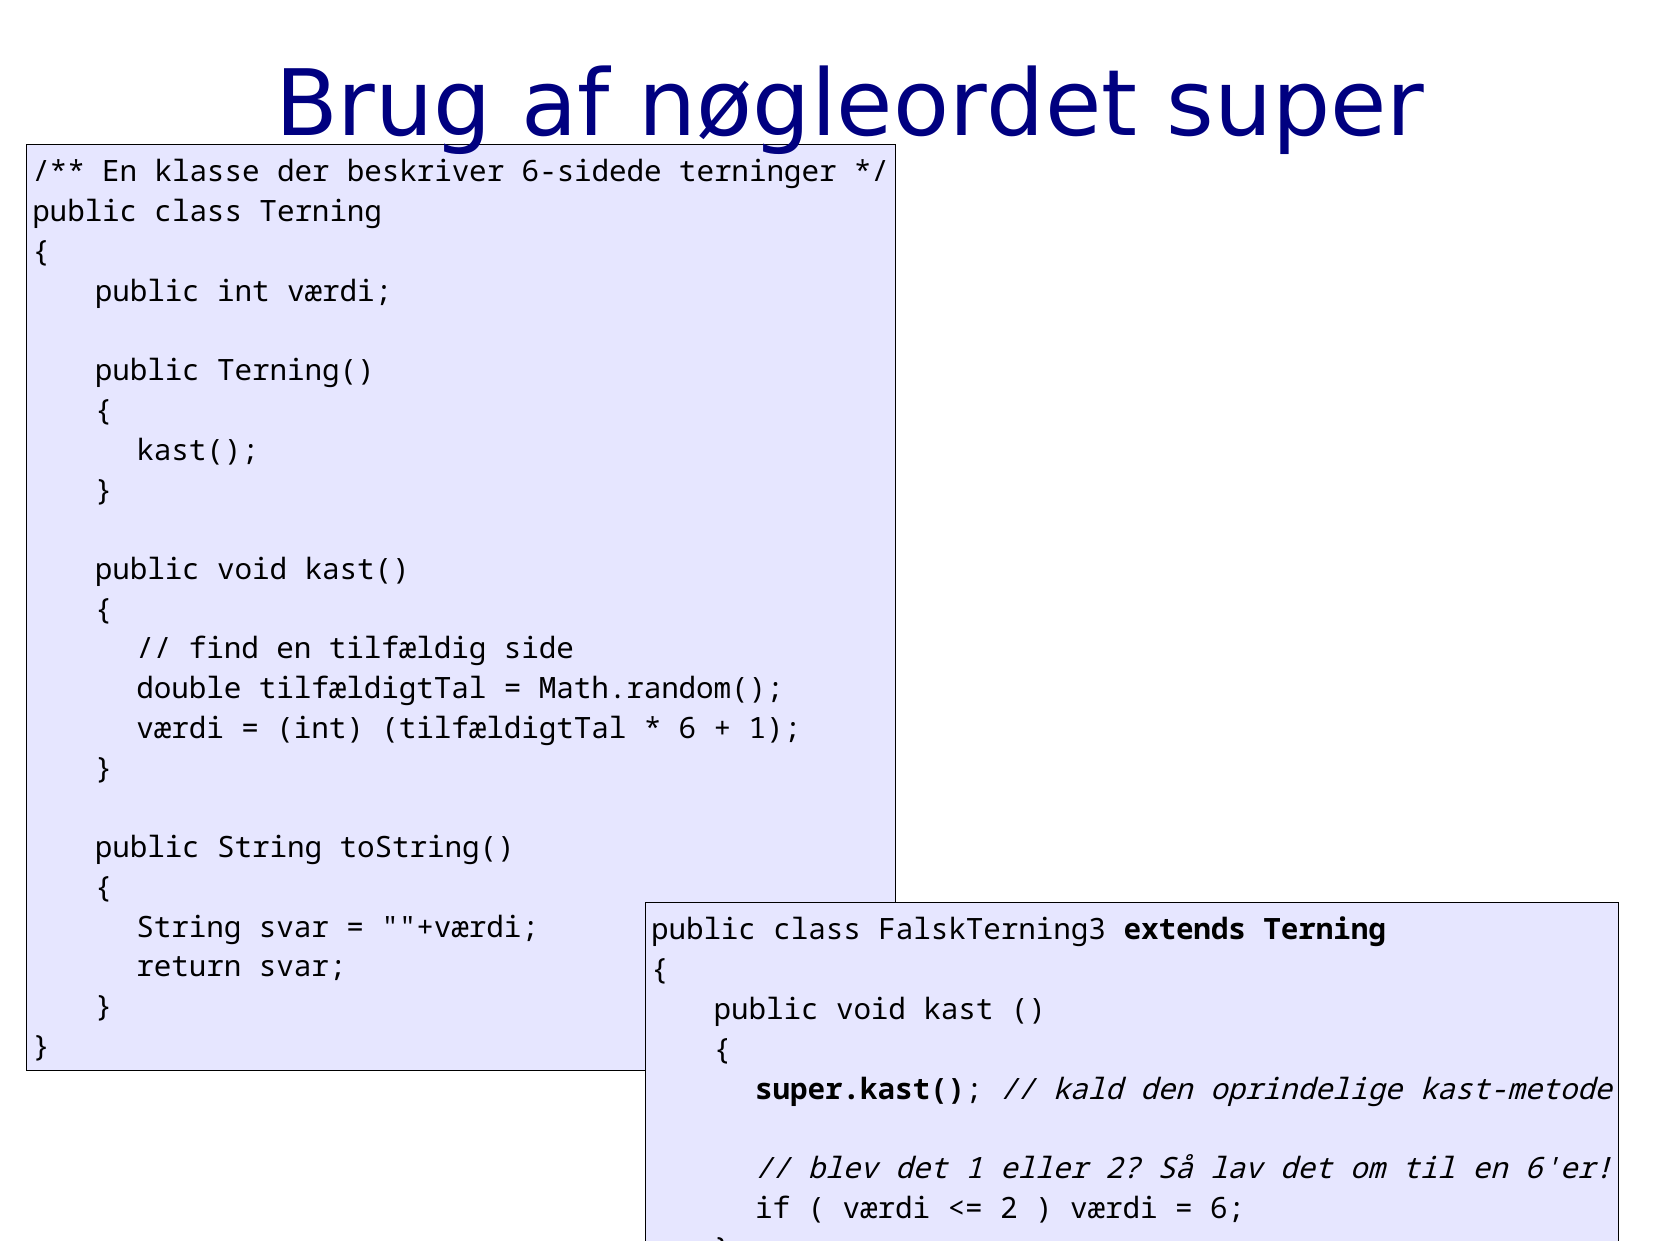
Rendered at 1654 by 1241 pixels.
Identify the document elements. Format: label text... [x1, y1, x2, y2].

text_box public class FalskTerning3 extends Terning { public void kast () { super.kast(); // kald den oprindelige kast-metode // blev det 1 eller 2? Så lav det om til en 6'er! if ( værdi <= 2 ) værdi = 6; } } [645, 902, 1619, 1241]
title Brug af nøgleordet super [156, 0, 1534, 208]
text_box /** En klasse der beskriver 6-sidede terninger */ public class Terning { public int værdi; public Terning() { kast(); } public void kast() { // find en tilfældig side double tilfældigtTal = Math.random(); værdi = (int) (tilfældigtTal * 6 + 1); } public String toString() { String svar = ""+værdi; return svar; } } [26, 144, 896, 922]
